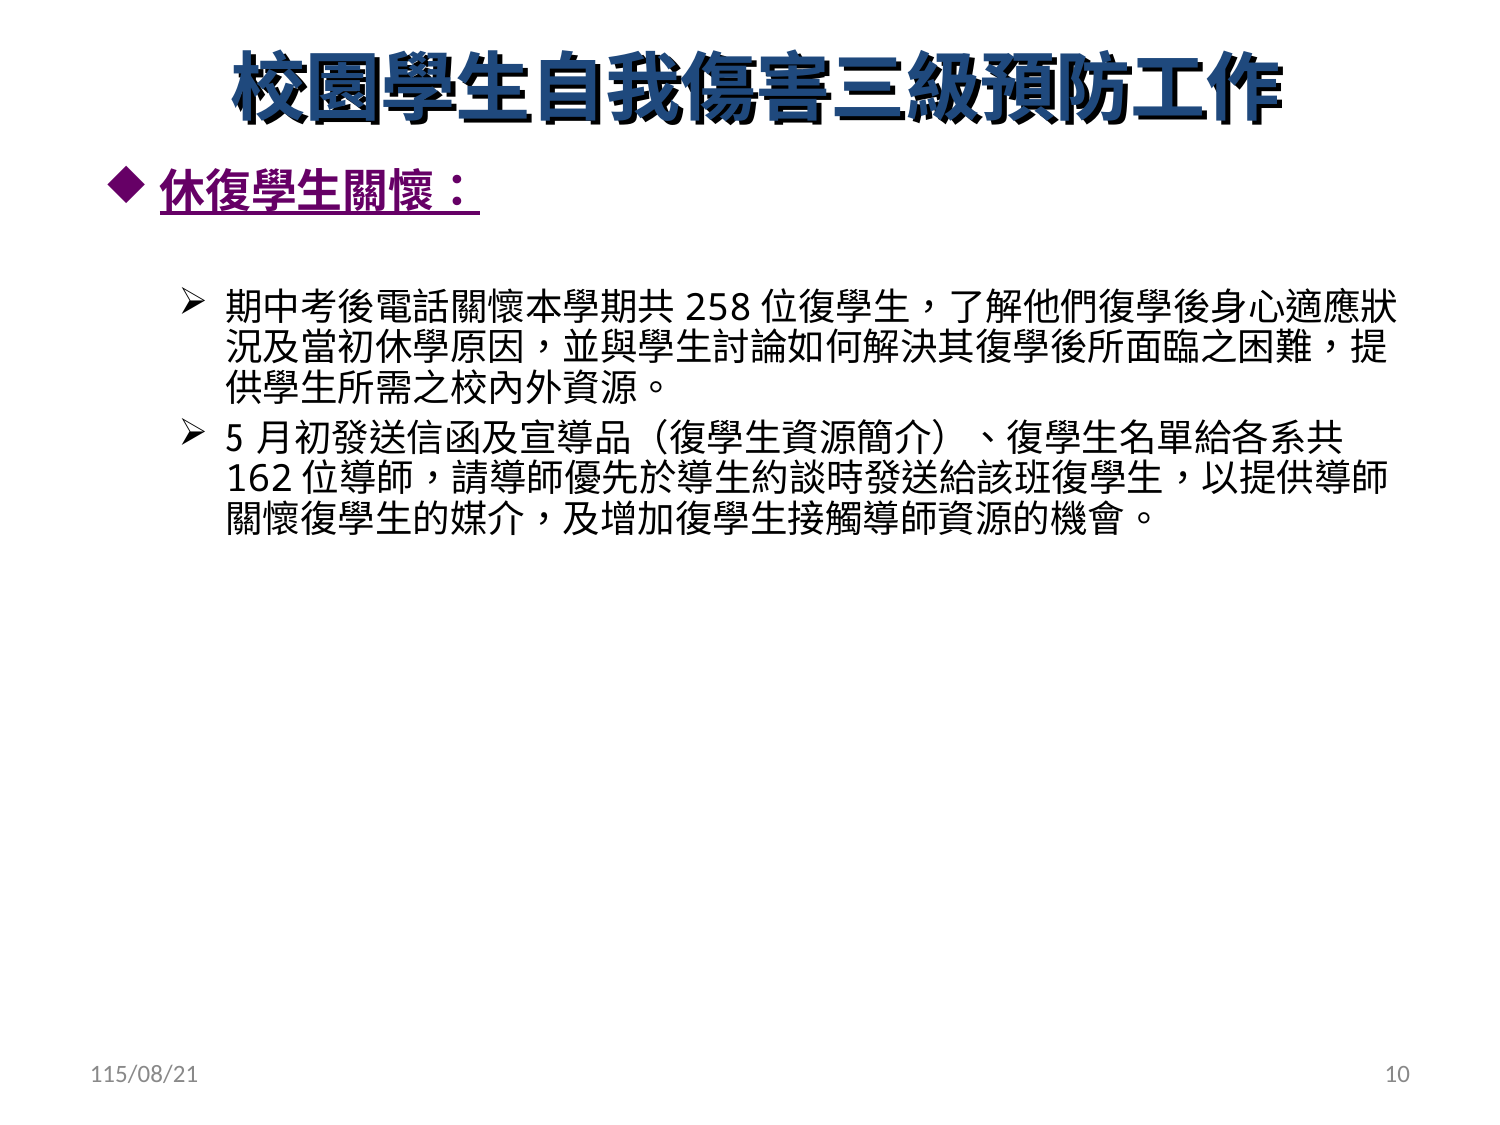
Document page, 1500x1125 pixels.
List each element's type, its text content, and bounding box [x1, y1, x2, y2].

list 休復學生關懷： 期中考後電話關懷本學期共258位復學生，了解他們復學後身心適應狀況及當初休學原因，並與學生討論如何解決其復學後所面臨之困難，提供學生所需之校內外資源。 5月初發送信函及宣導品（復學生資源簡介）、復學生名單給各系共162位導師，請導師優先於導生約談時發送給該班復學生，以提供導師關懷復學生的媒介，及增加復學生接觸導師資源的機會。 [88, 160, 1424, 1083]
text_box 106/07/17 [74, 1042, 426, 1103]
text_box <編號> [1074, 1042, 1426, 1103]
title 校園學生自我傷害三級預防工作 [88, 30, 1424, 138]
